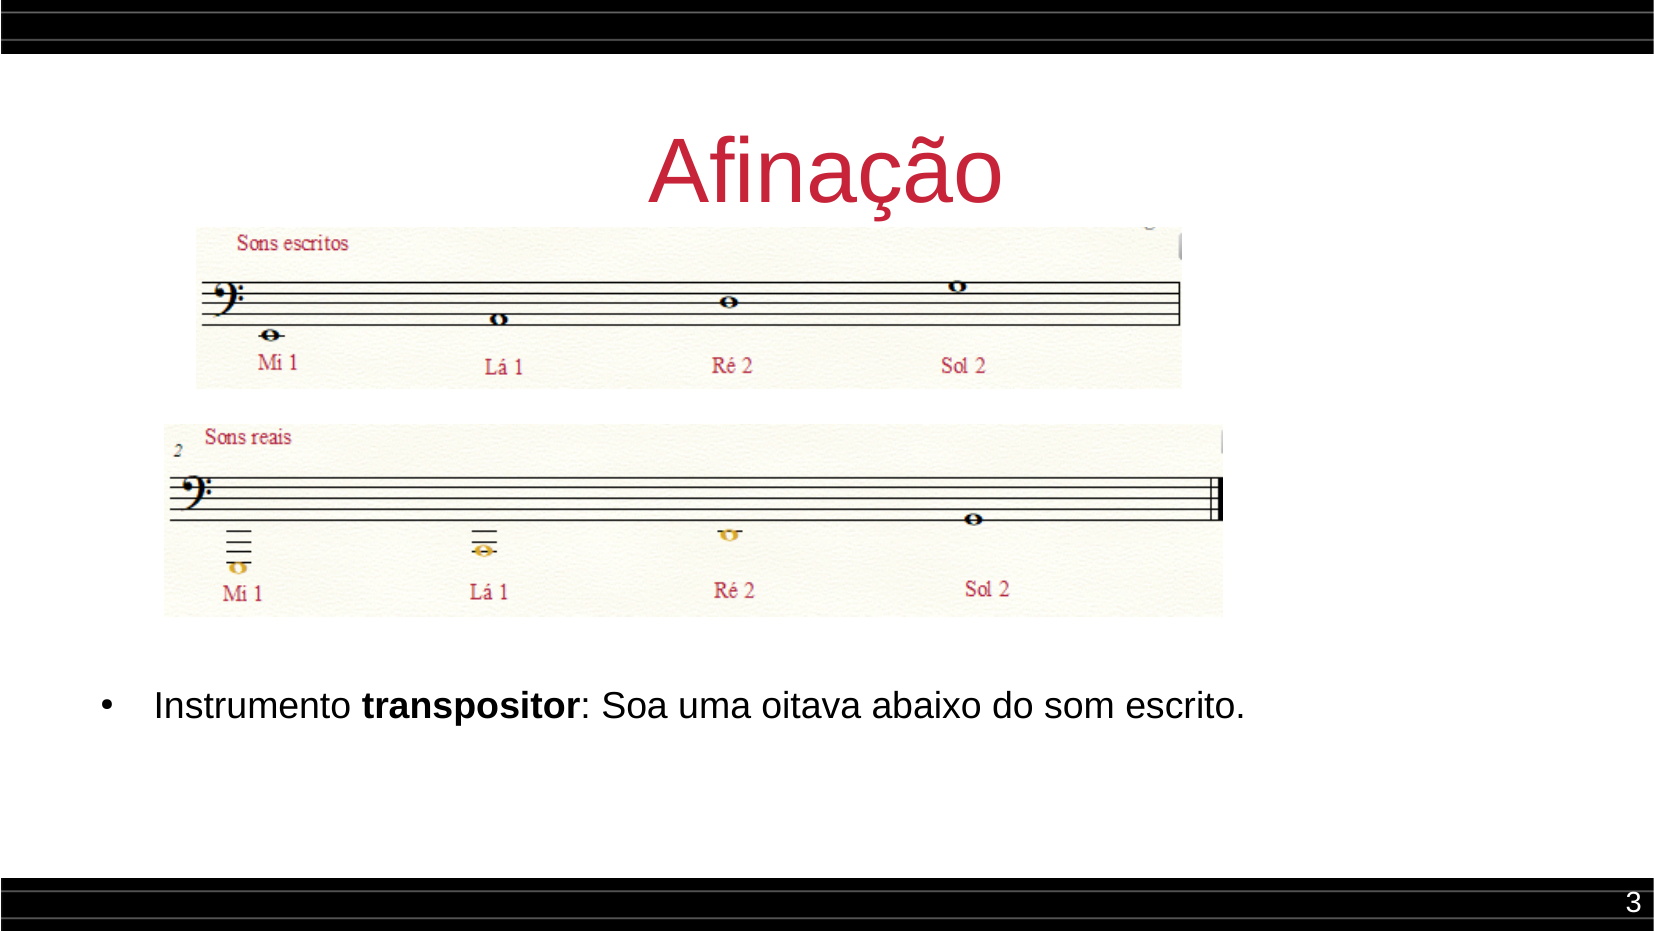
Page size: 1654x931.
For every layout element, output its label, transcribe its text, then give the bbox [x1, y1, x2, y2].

picture [164, 424, 1223, 617]
picture [196, 227, 1182, 389]
picture [1, 0, 1654, 54]
picture [1, 878, 1654, 931]
title Afinação [82, 92, 1571, 249]
list Instrumento transpositor: Soa uma oitava abaixo do som escrito. [82, 684, 1571, 756]
